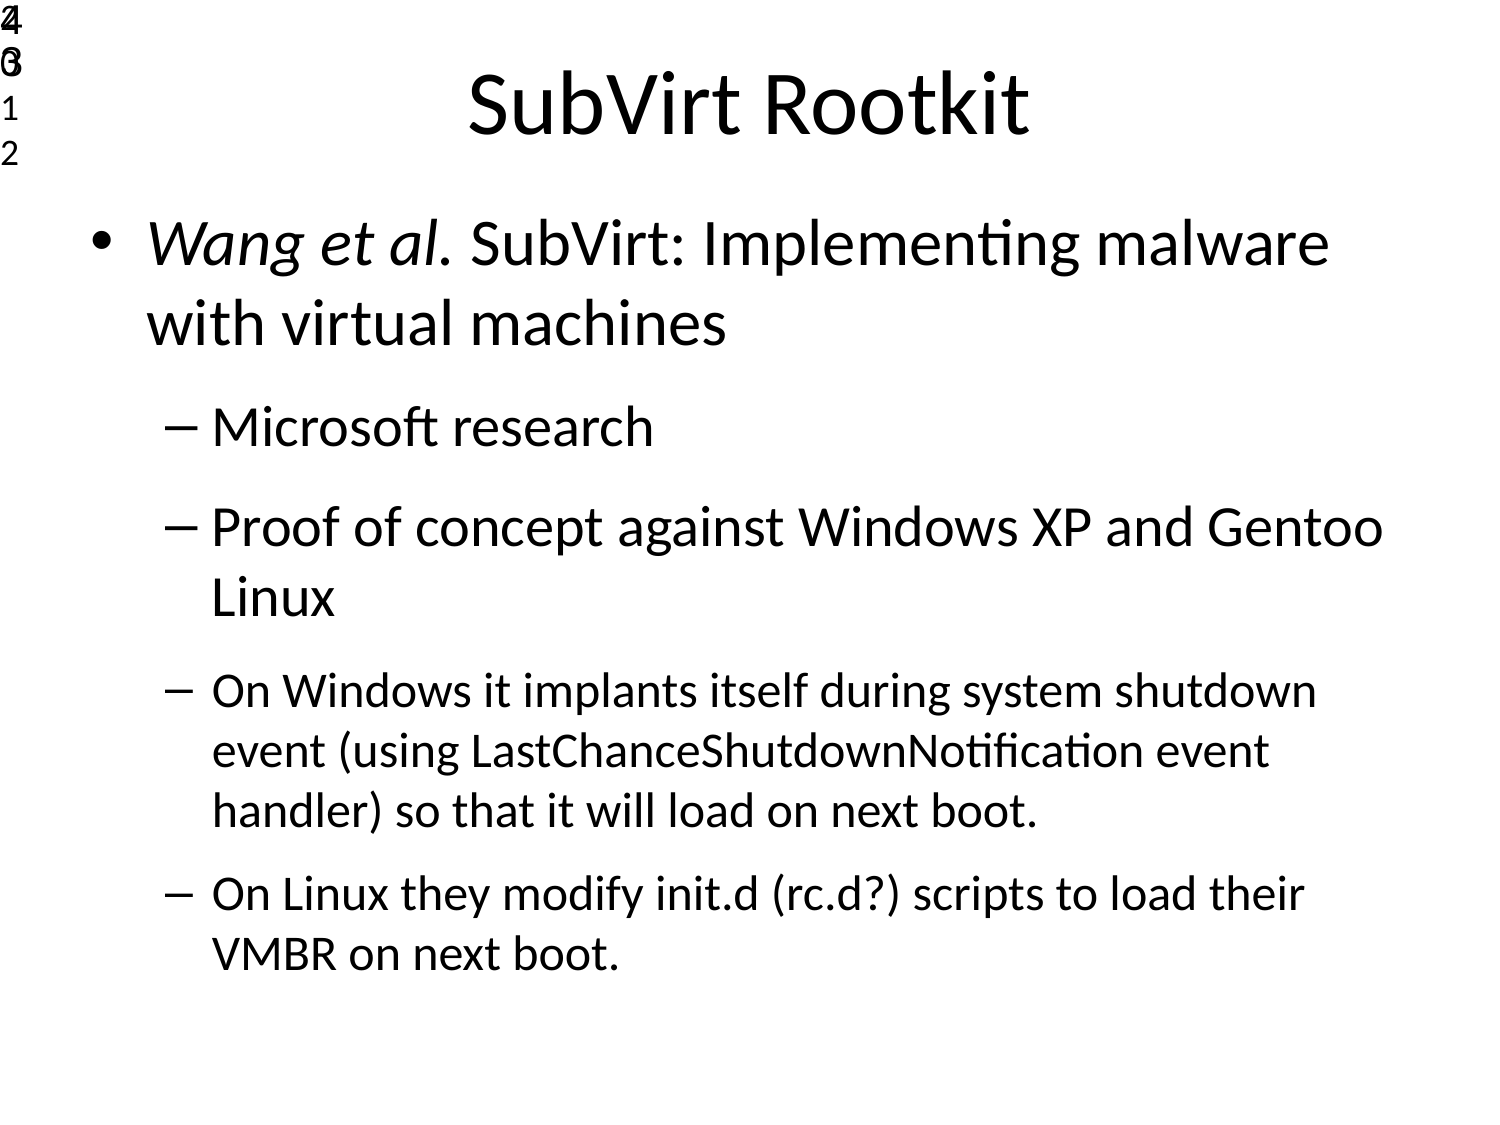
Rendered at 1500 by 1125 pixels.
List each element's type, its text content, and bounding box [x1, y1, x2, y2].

title SubVirt Rootkit [75, 3, 1425, 191]
list Wang et al. SubVirt: Implementing malware with virtual machines Microsoft research Proof of concept against Windows XP and Gentoo Linux On Windows it implants itself during system shutdown event (using LastChanceShutdownNotification event handler) so that it will load on next boot. On Linux they modify init.d (rc.d?) scripts to load their VMBR on next boot. [75, 191, 1425, 1005]
